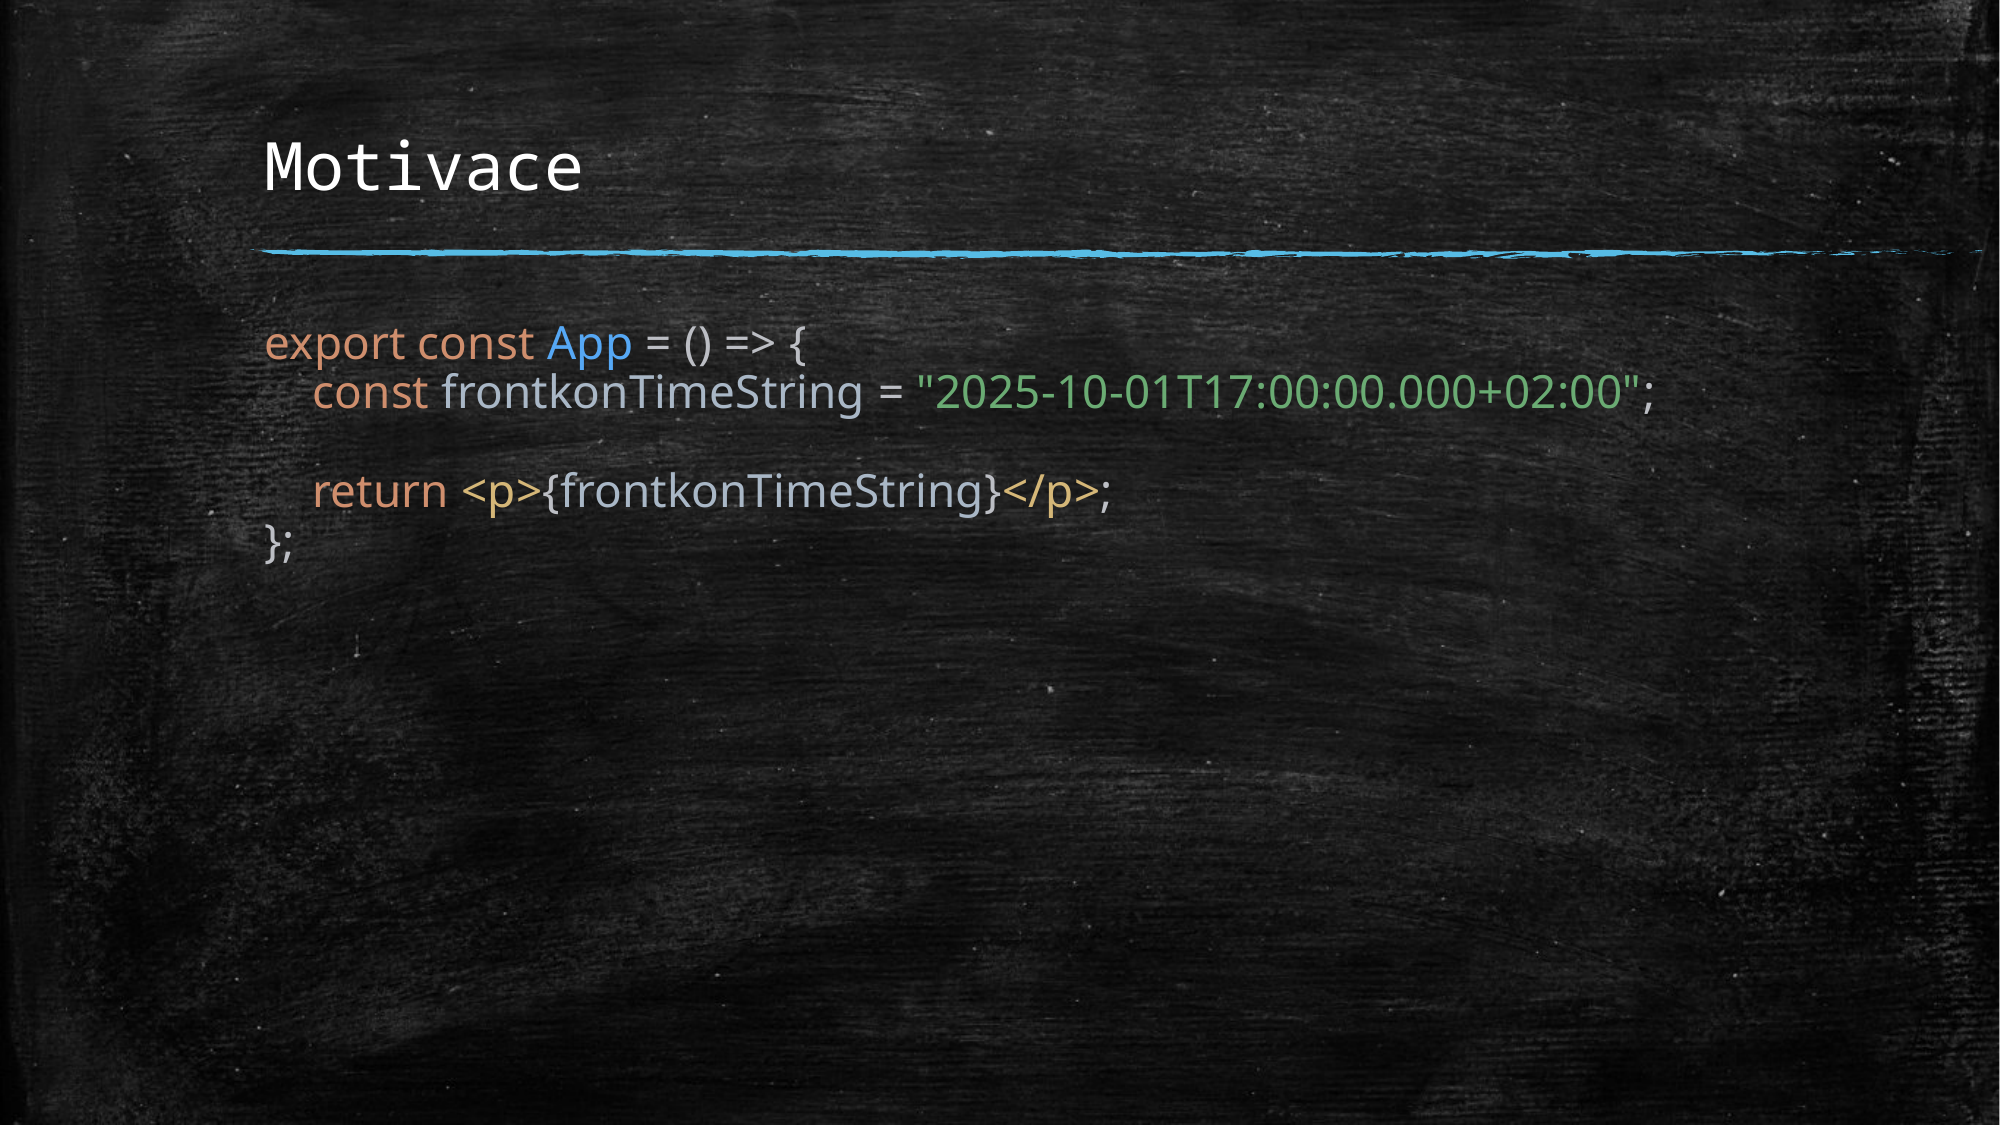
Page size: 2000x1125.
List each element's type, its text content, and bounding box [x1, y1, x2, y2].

list export const App = () => { const frontkonTimeString = "2025-10-01T17:00:00.000+02:00"; return <p>{frontkonTimeString}</p>; }; [249, 312, 1750, 913]
picture [0, 0, 2000, 1125]
title Motivace [249, 45, 1750, 213]
